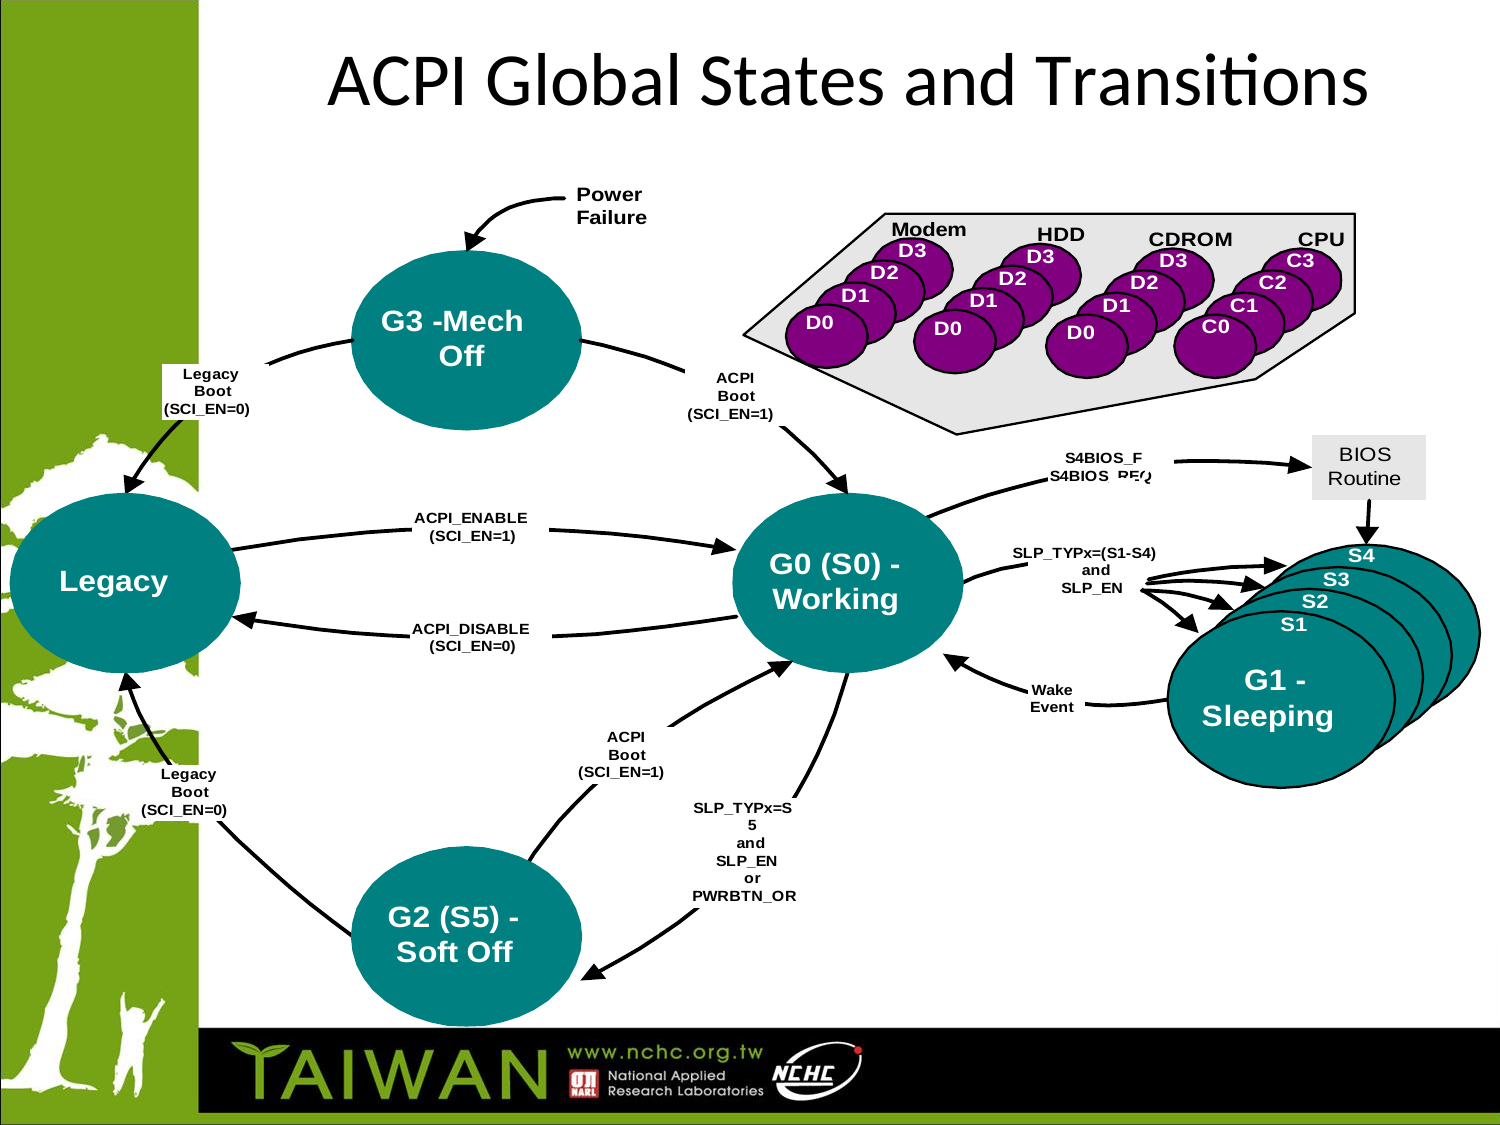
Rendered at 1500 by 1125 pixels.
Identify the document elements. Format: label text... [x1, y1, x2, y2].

title ACPI Global States and Transitions [177, 16, 1500, 136]
picture [0, 1034, 1500, 1125]
picture [0, 0, 1500, 177]
chart [0, 177, 1500, 1034]
